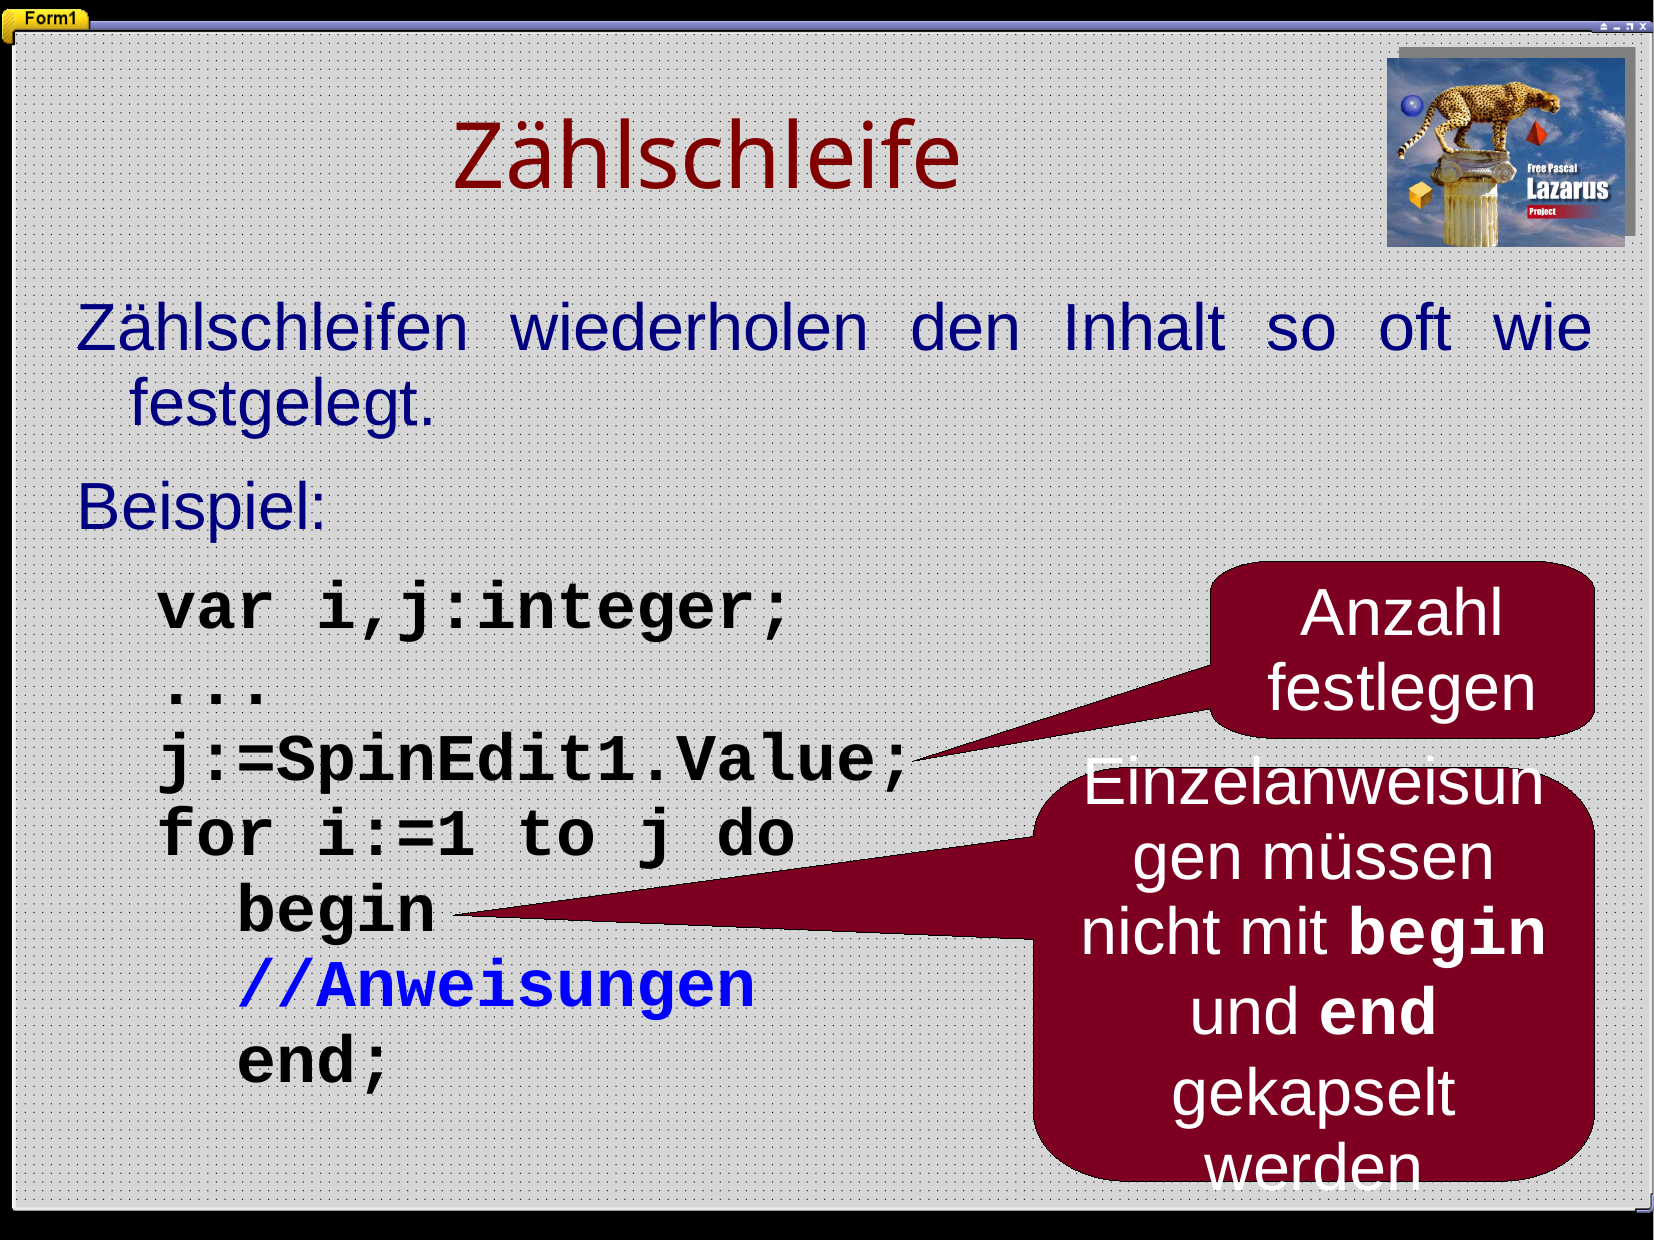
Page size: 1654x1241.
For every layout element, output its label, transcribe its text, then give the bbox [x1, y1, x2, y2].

list Zählschleifen wiederholen den Inhalt so oft wie festgelegt. Beispiel: var i,j:integer; ... j:=SpinEdit1.Value; for i:=1 to j do begin //Anweisungen end; [59, 290, 1595, 1167]
picture [2, 8, 1654, 1213]
title Zählschleife [29, 56, 1388, 250]
text_box Einzelanweisungen müssen nicht mit begin und end gekapselt werden [453, 767, 1595, 1182]
text_box Anzahl festlegen [912, 561, 1595, 762]
